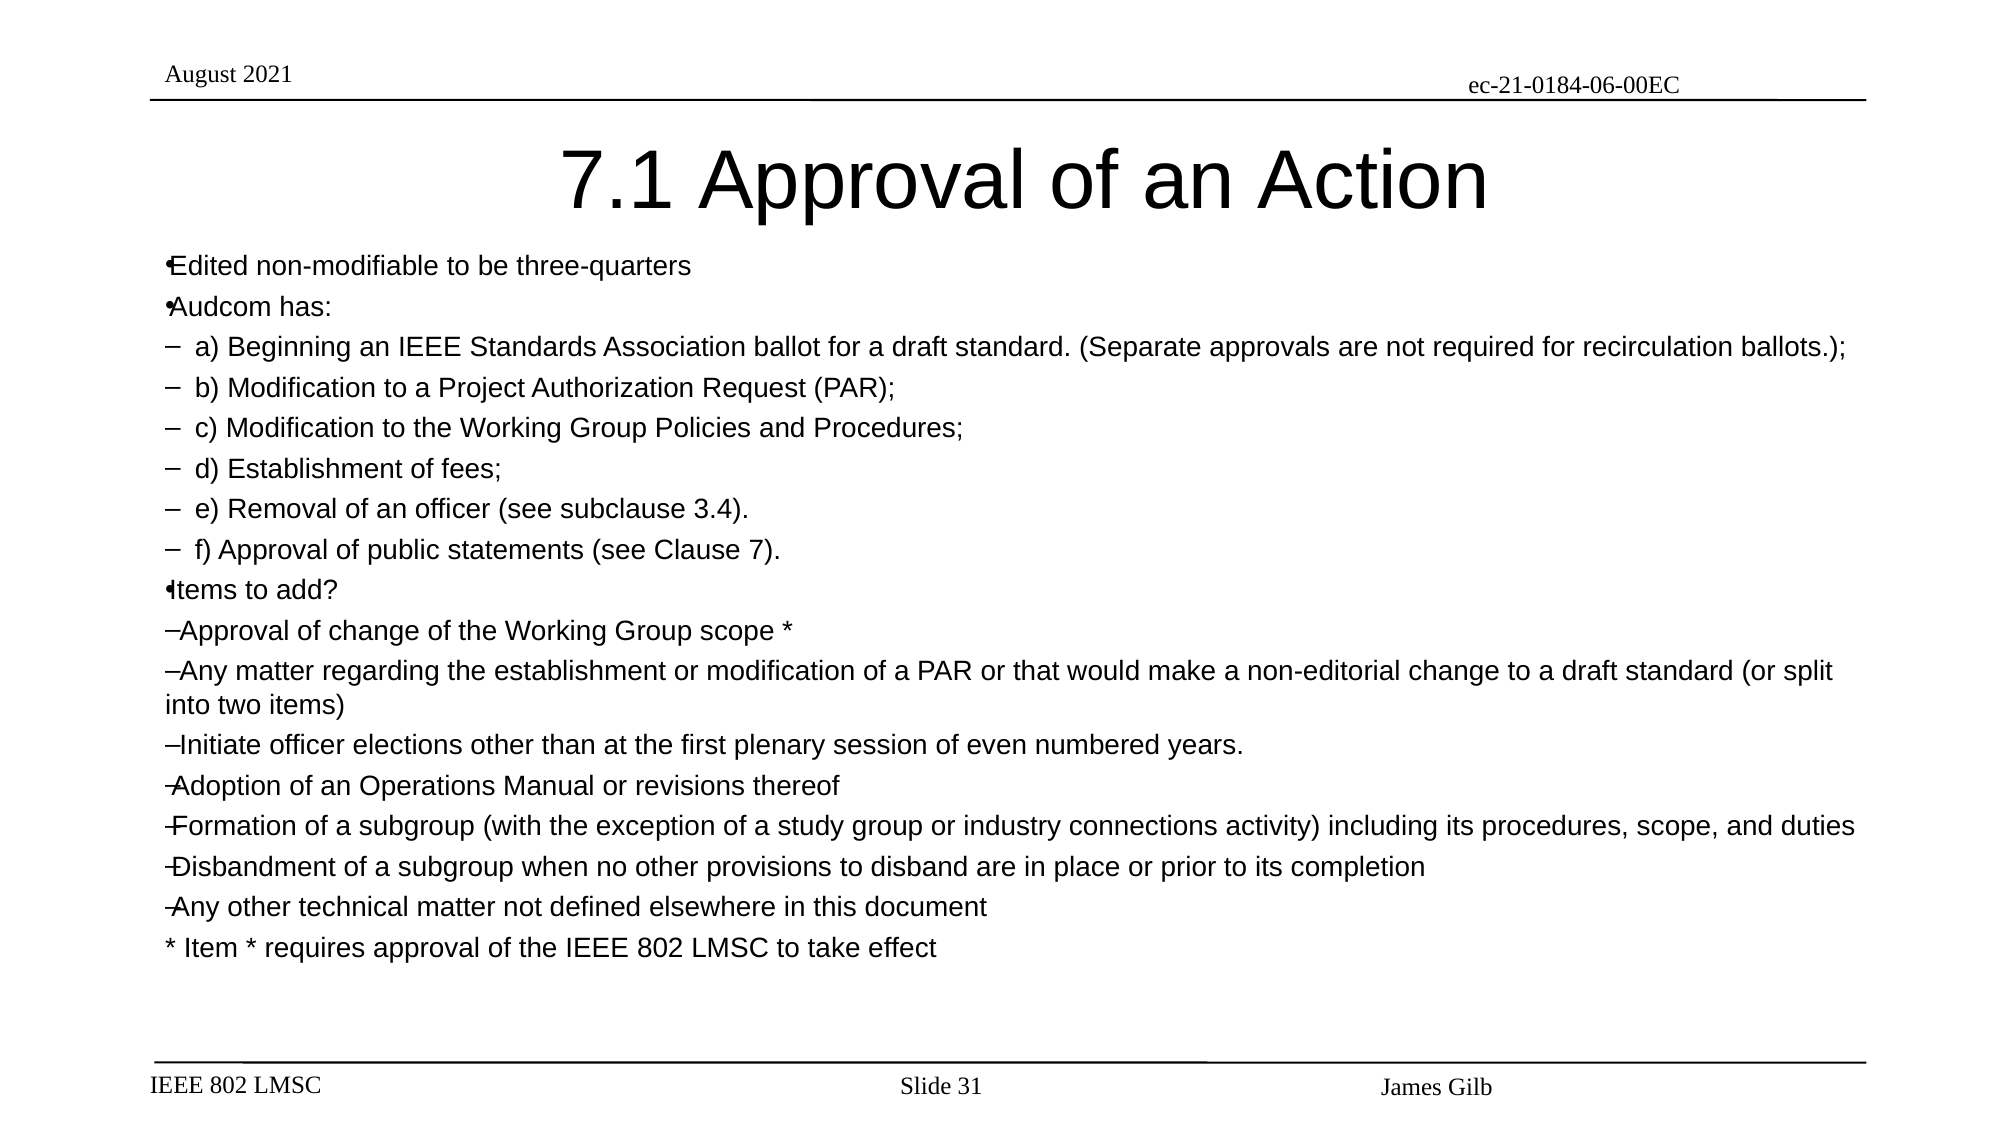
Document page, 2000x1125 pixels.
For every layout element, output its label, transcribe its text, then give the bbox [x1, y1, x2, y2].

title 7.1 Approval of an Action [149, 112, 1900, 238]
text_box Slide [799, 1069, 1083, 1108]
list Edited non-modifiable to be three-quarters Audcom has: a) Beginning an IEEE Standards Association ballot for a draft standard. (Separate approvals are not required for recirculation ballots.); b) Modification to a Project Authorization Request (PAR); c) Modification to the Working Group Policies and Procedures; d) Establishment of fees; e) Removal of an officer (see subclause 3.4). f) Approval of public statements (see Clause 7). Items to add? Approval of change of the Working Group scope * Any matter regarding the establishment or modification of a PAR or that would make a non-editorial change to a draft standard (or split into two items) Initiate officer elections other than at the first plenary session of even numbered years. Adoption of an Operations Manual or revisions thereof Formation of a subgroup (with the exception of a study group or industry connections activity) including its procedures, scope, and duties Disbandment of a subgroup when no other provisions to disband are in place or prior to its completion Any other technical matter not defined elsewhere in this document * Item * requires approval of the IEEE 802 LMSC to take effect [150, 239, 1900, 1051]
